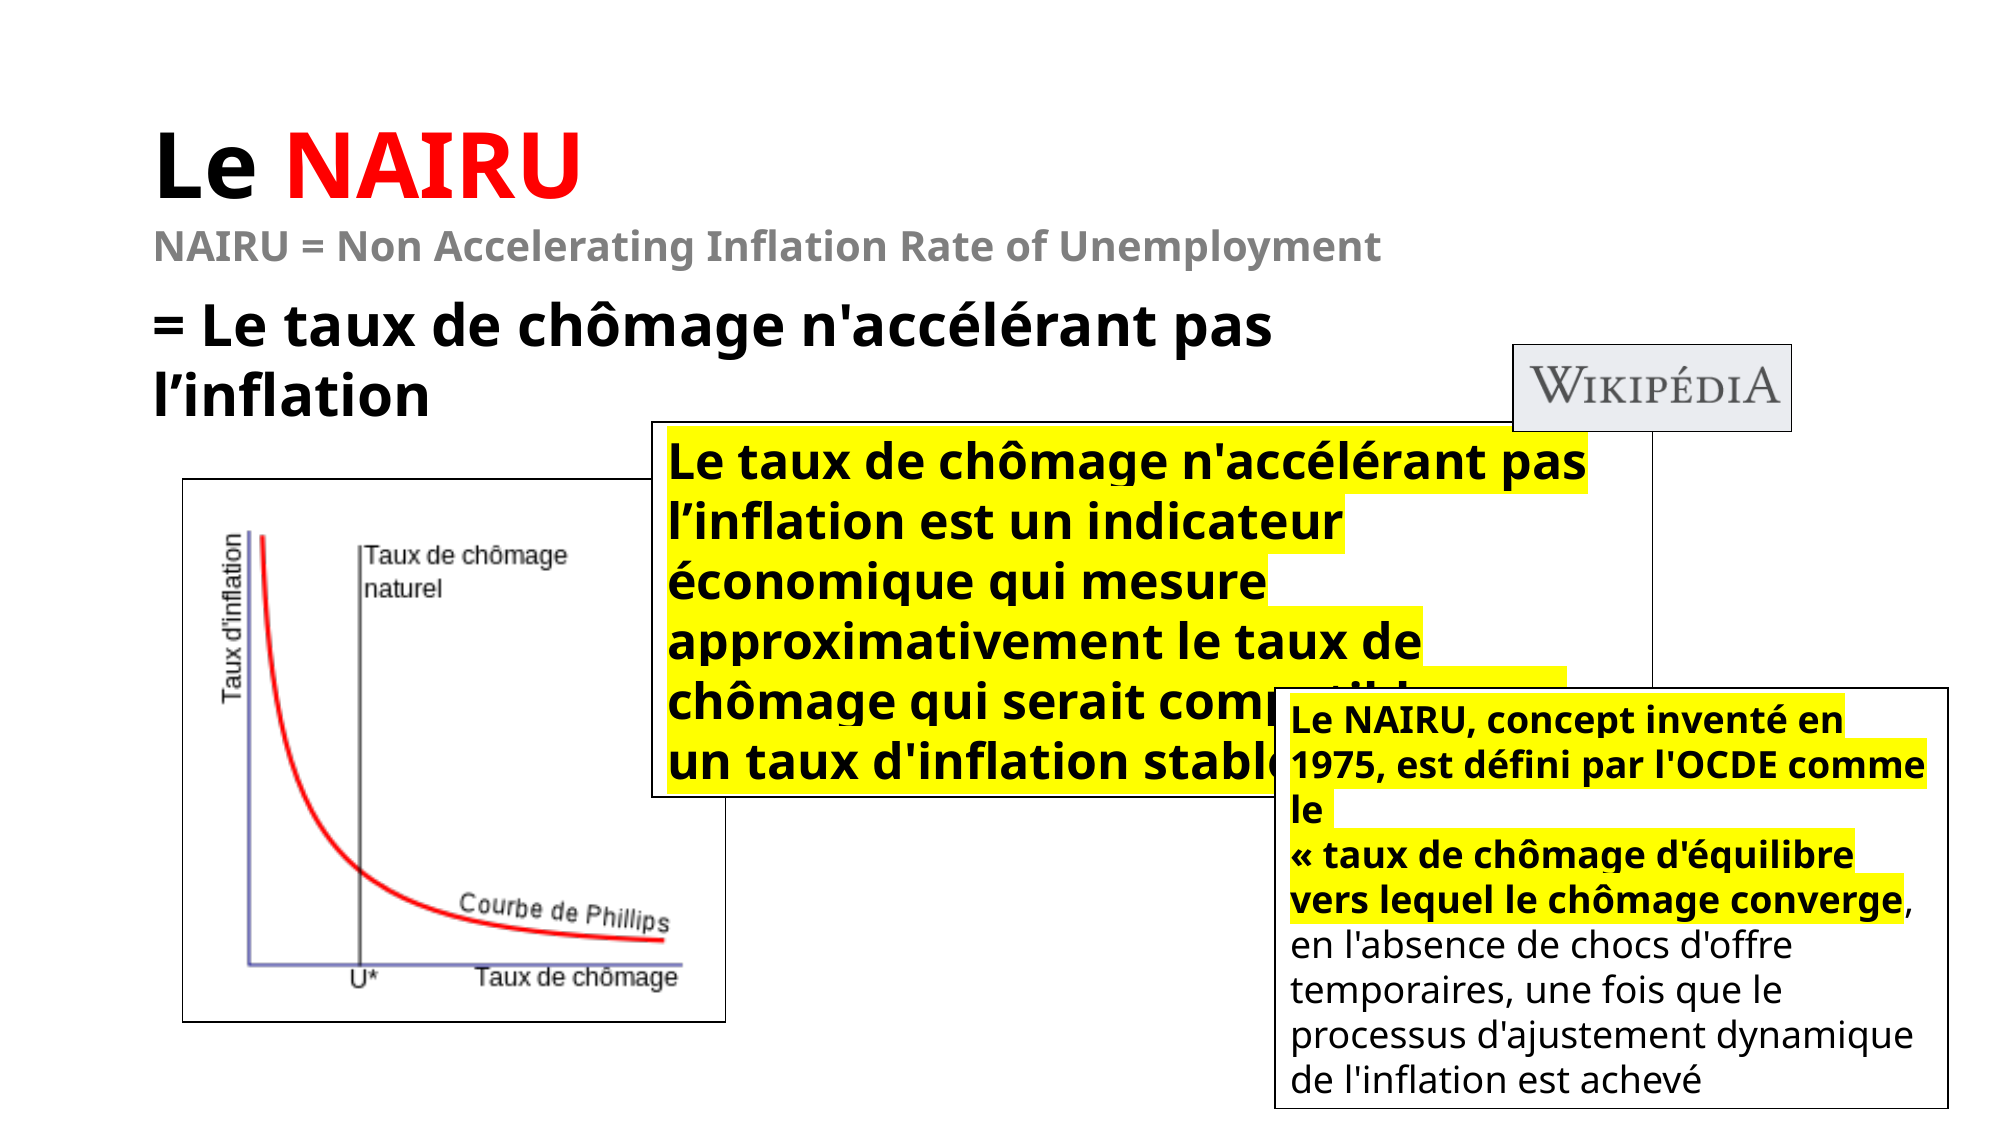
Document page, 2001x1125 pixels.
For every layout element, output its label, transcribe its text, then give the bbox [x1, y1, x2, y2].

text_box Le taux de chômage n'accélérant pas l’inflation est un indicateur économique qui mesure approximativement le taux de chômage qui serait compatible avec un taux d'inflation stable. [652, 432, 1653, 741]
text_box NAIRU = Non Accelerating Inflation Rate of Unemployment [137, 212, 1683, 278]
text_box = Le taux de chômage n'accélérant pas l’inflation [137, 280, 1590, 437]
picture [1513, 345, 1791, 431]
title Le NAIRU [137, 59, 1803, 278]
picture [183, 479, 725, 1022]
text_box Le NAIRU, concept inventé en 1975, est défini par l'OCDE comme le « taux de chômage d'équilibre vers lequel le chômage converge, en l'absence de chocs d'offre temporaires, une fois que le processus d'ajustement dynamique de l'inflation est achevé [1275, 688, 1948, 1067]
